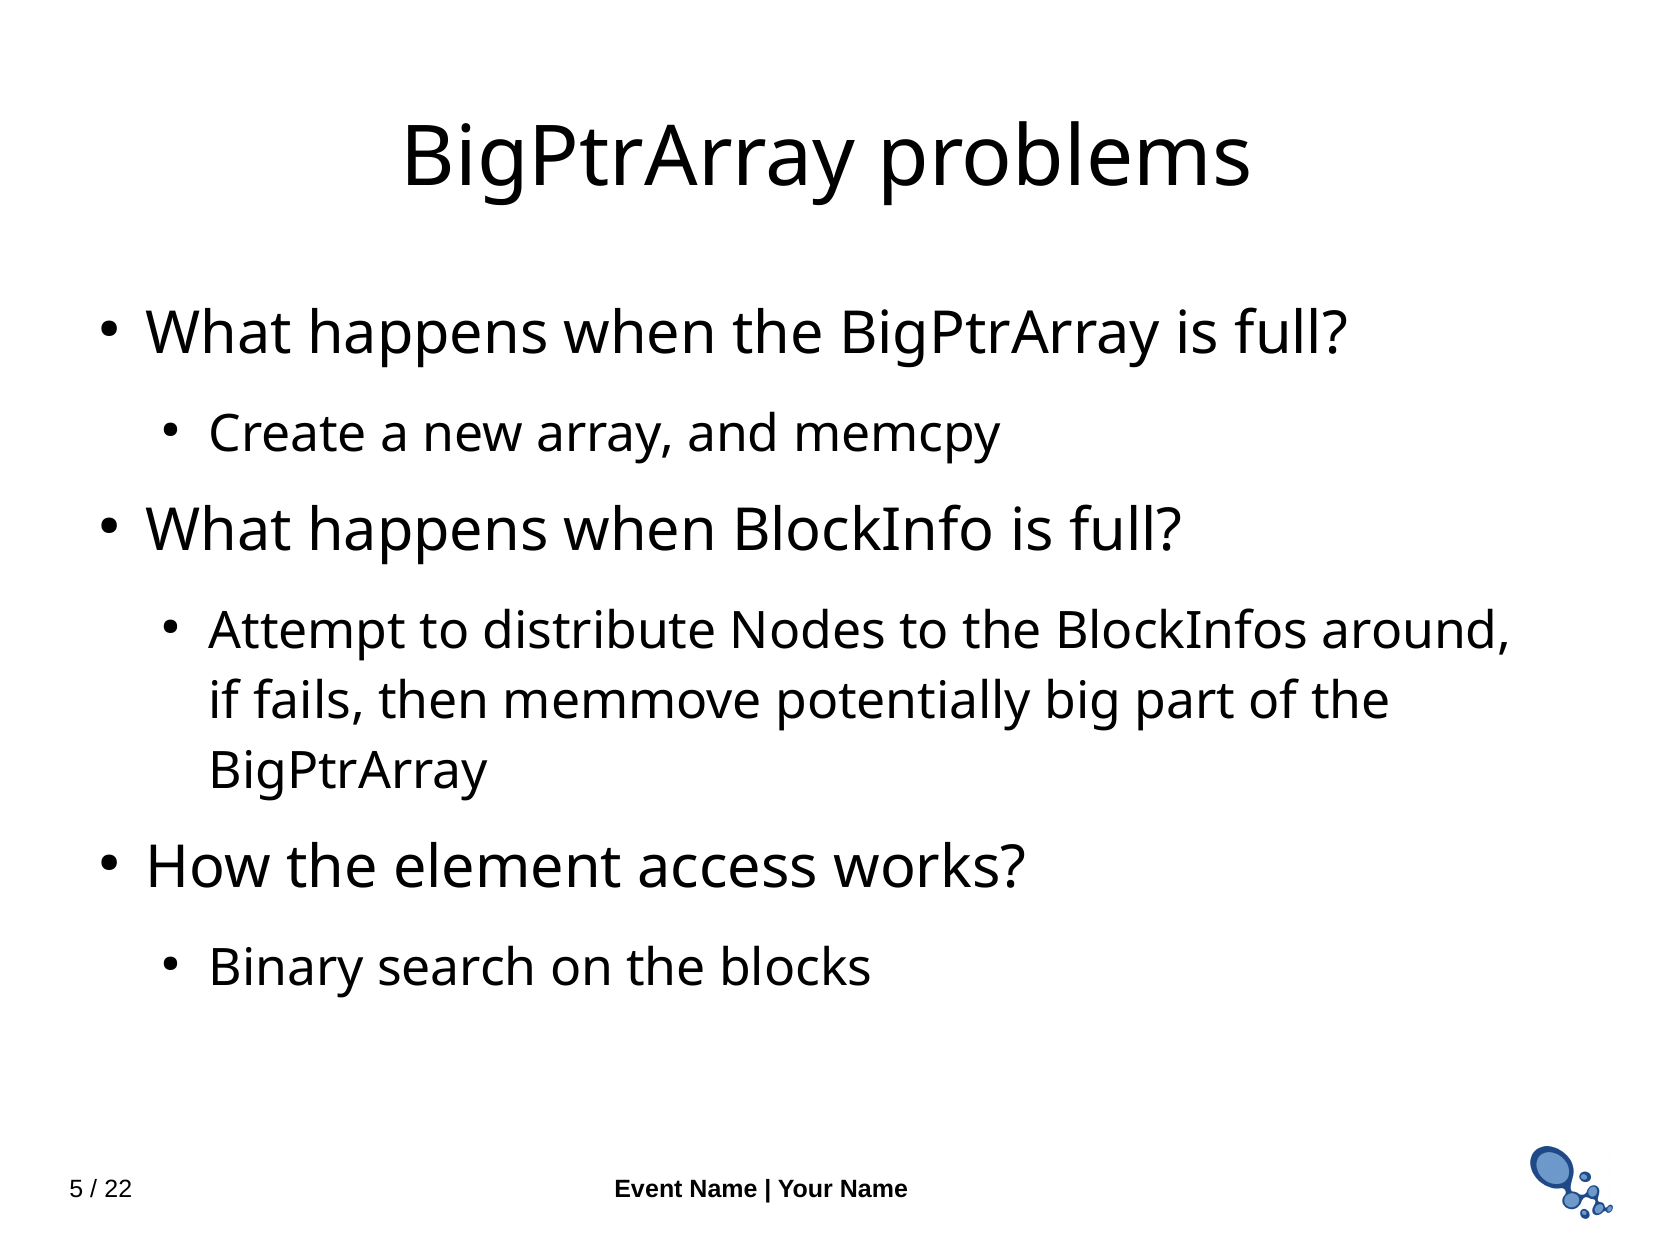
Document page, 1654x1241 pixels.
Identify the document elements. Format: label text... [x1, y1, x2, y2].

title BigPtrArray problems [82, 49, 1571, 257]
picture [1530, 1146, 1613, 1219]
list What happens when the BigPtrArray is full? Create a new array, and memcpy What happens when BlockInfo is full? Attempt to distribute Nodes to the BlockInfos around, if fails, then memmove potentially big part of the BigPtrArray How the element access works? Binary search on the blocks [82, 290, 1538, 1010]
